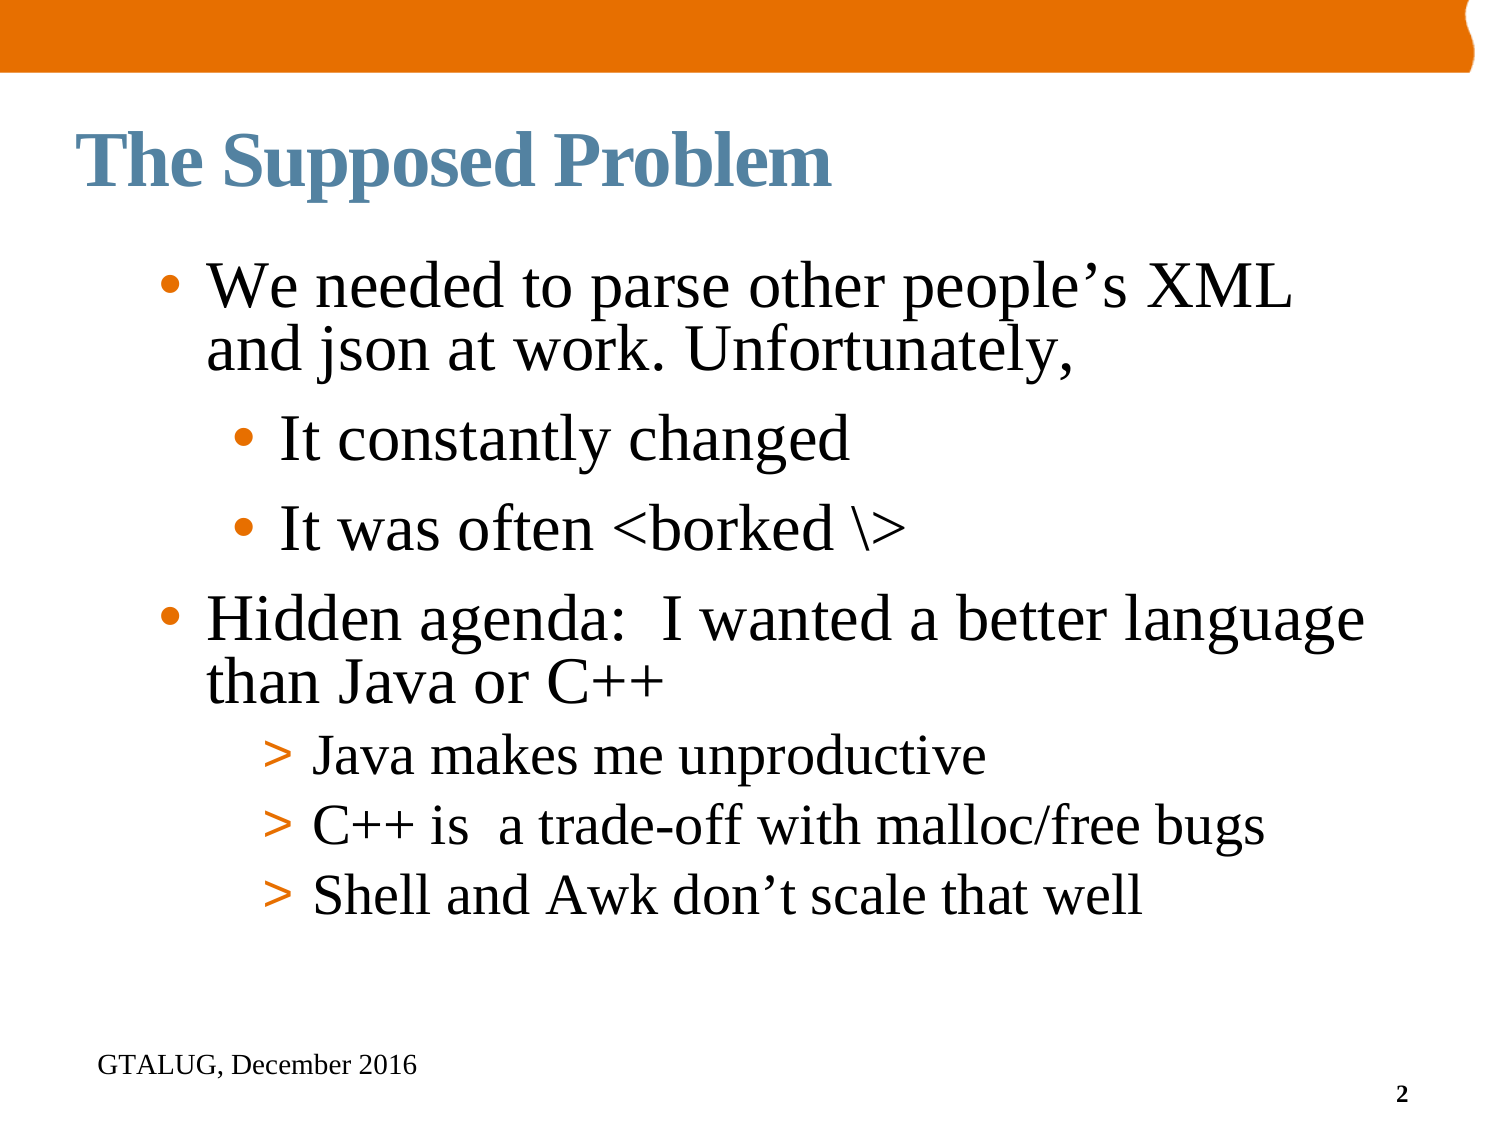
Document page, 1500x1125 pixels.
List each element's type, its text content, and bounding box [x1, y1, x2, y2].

list We needed to parse other people’s XML and json at work. Unfortunately, It constantly changed It was often <borked \> Hidden agenda: I wanted a better language than Java or C++ Java makes me unproductive C++ is a trade-off with malloc/free bugs Shell and Awk don’t scale that well [64, 257, 1402, 1117]
title The Supposed Problem [75, 122, 1438, 228]
picture [0, 0, 1500, 75]
